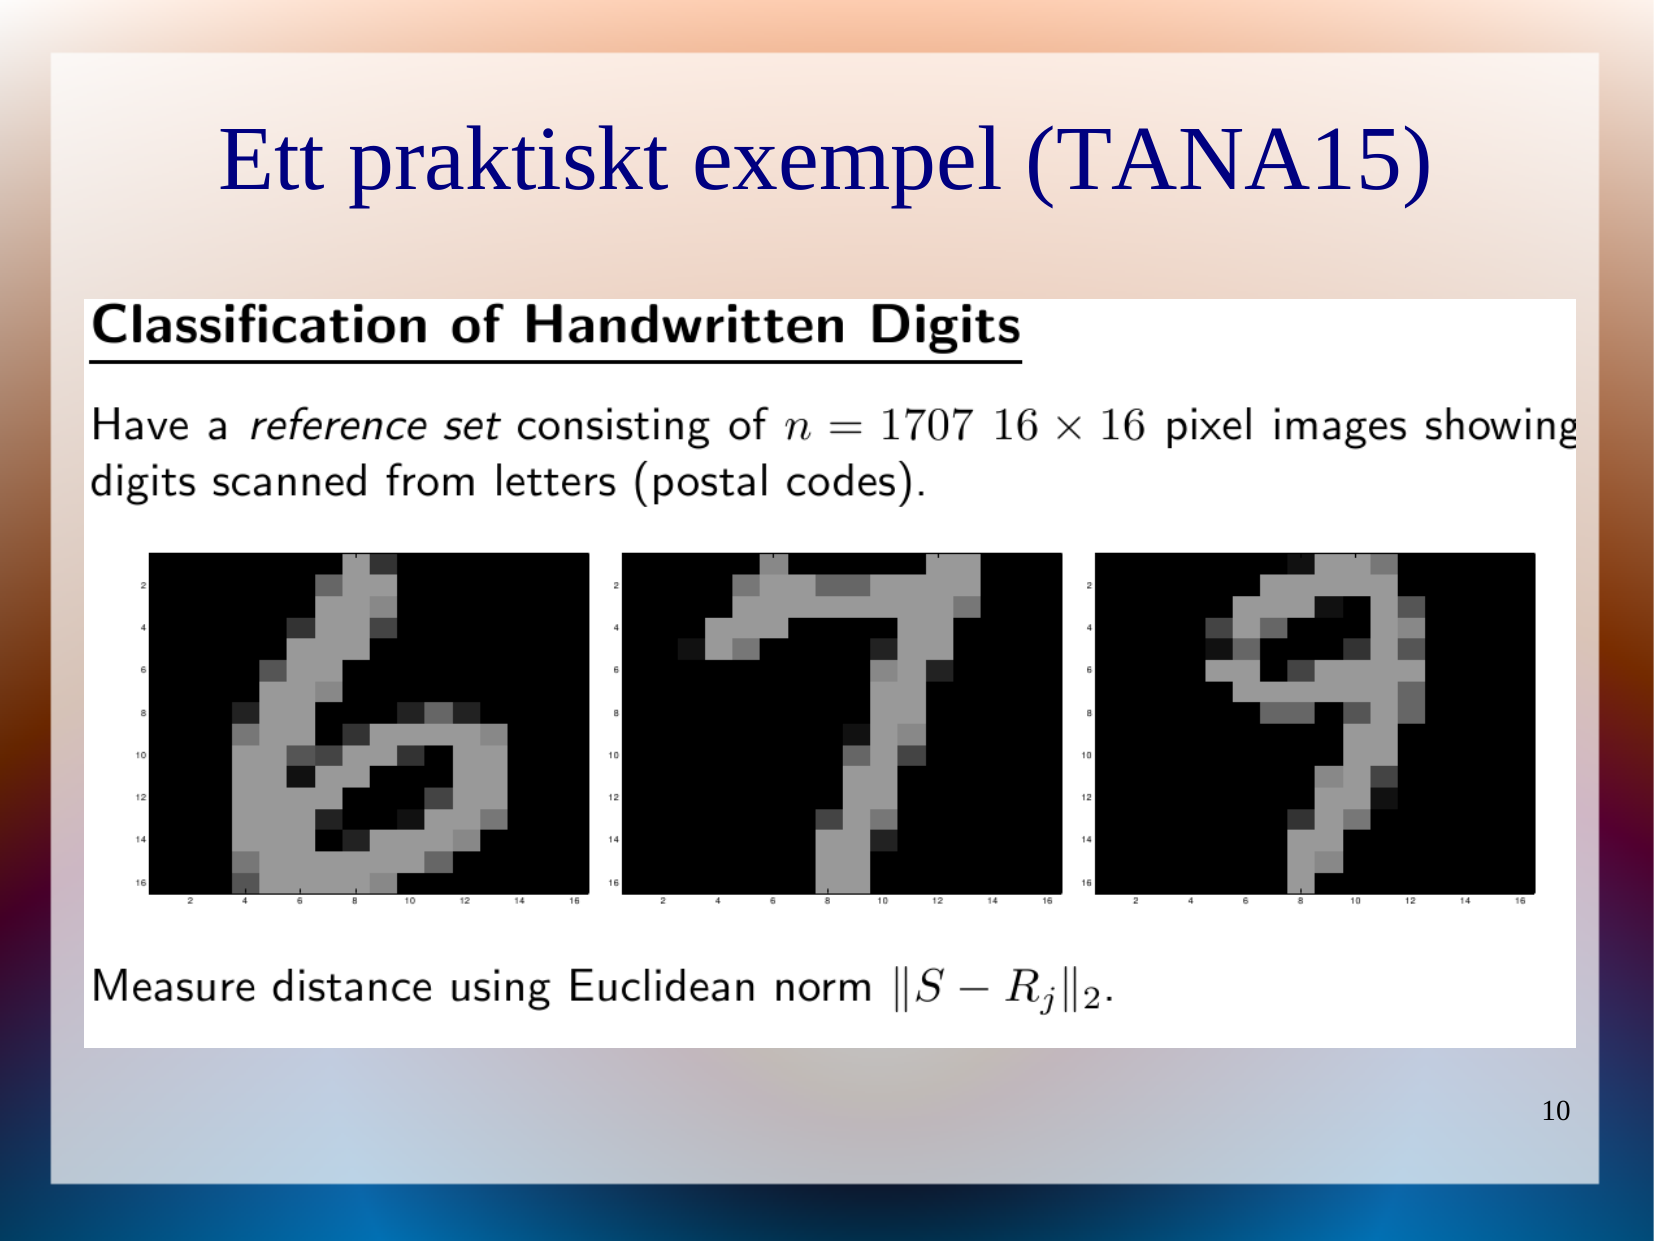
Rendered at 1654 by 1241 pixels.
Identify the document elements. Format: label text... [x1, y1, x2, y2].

picture [0, 0, 1654, 1241]
title Ett praktiskt exempel (TANA15) [82, 55, 1571, 263]
